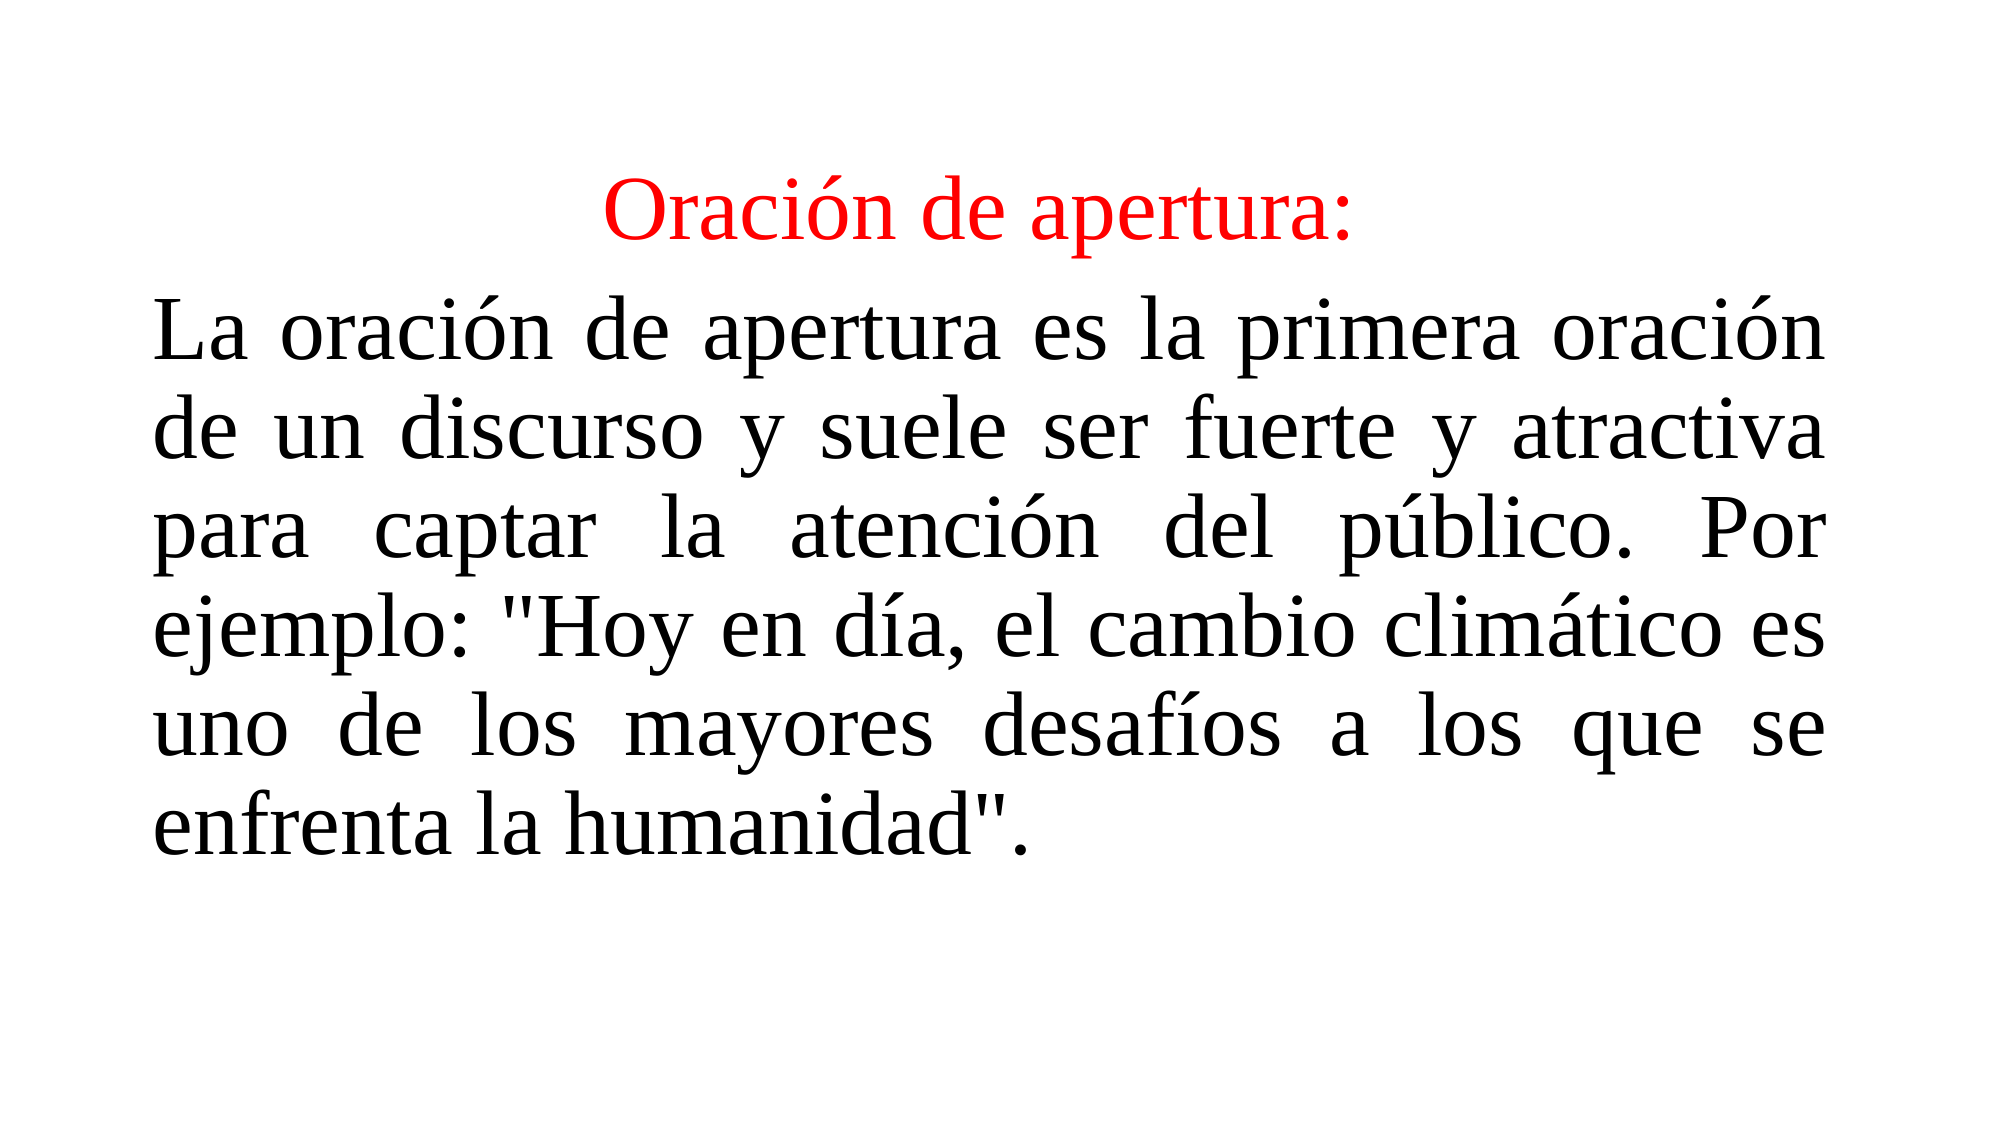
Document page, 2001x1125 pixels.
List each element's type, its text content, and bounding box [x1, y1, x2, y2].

list Oración de apertura: La oración de apertura es la primera oración de un discurso y suele ser fuerte y atractiva para captar la atención del público. Por ejemplo: "Hoy en día, el cambio climático es uno de los mayores desafíos a los que se enfrenta la humanidad". [137, 153, 1863, 1014]
